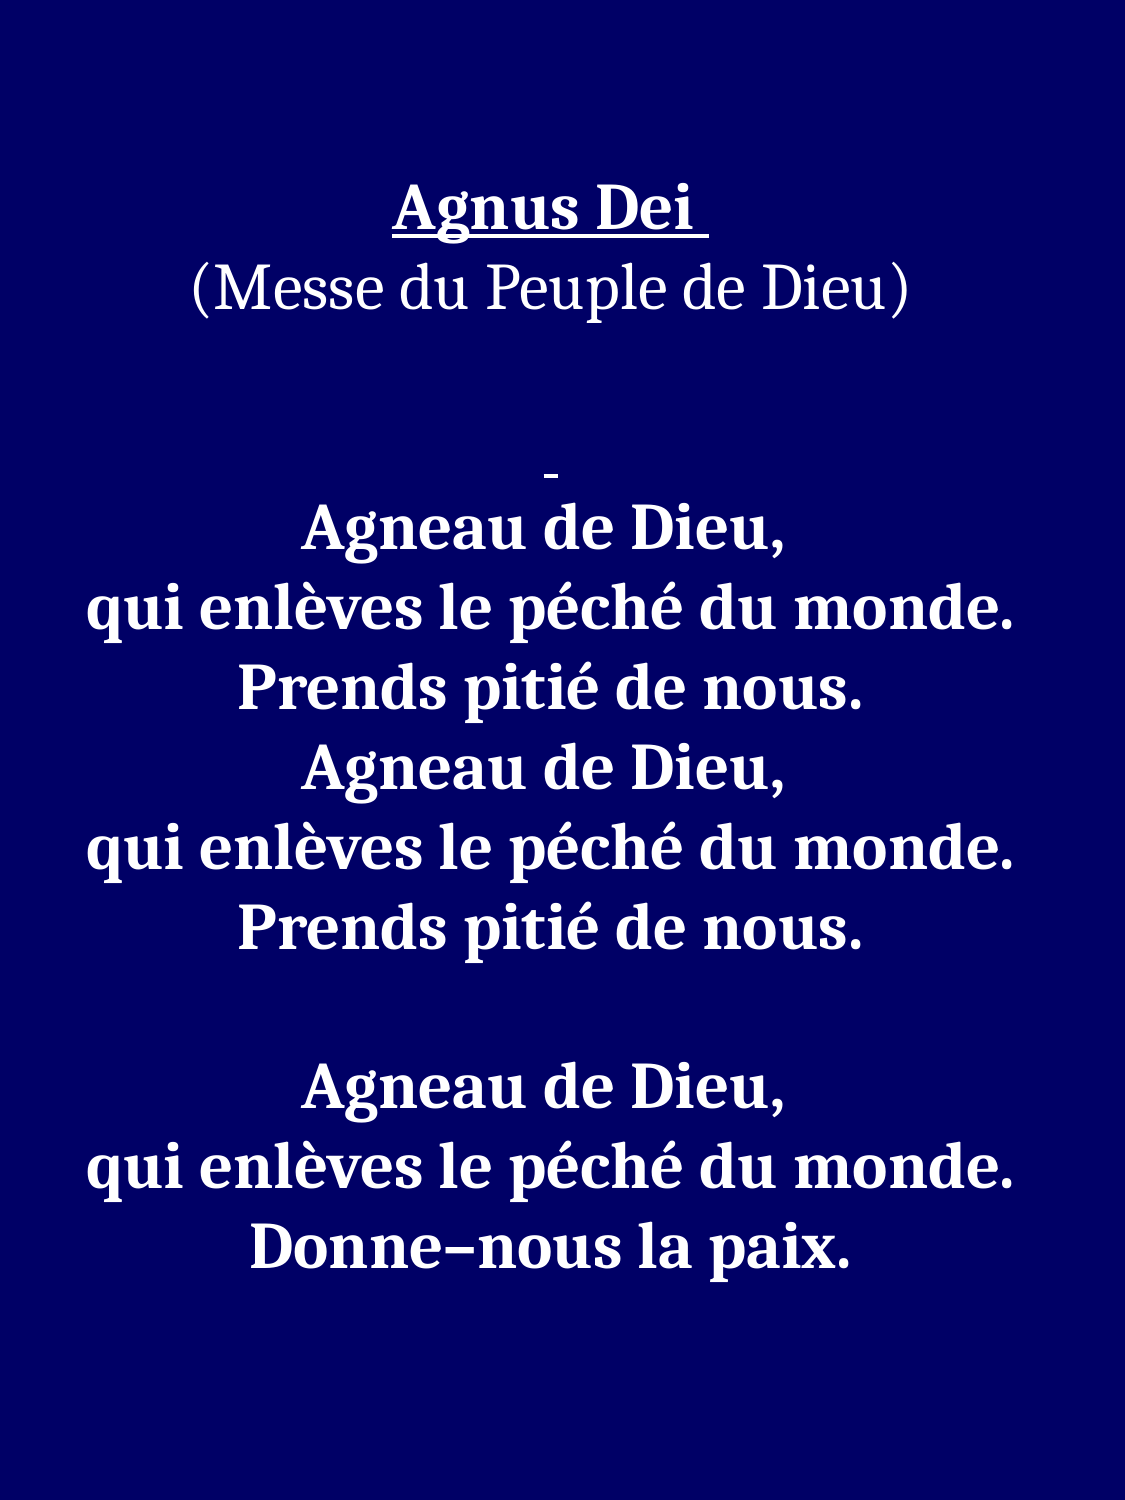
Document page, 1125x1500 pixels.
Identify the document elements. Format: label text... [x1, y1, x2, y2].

text_box Agnus Dei (Messe du Peuple de Dieu) Agneau de Dieu, qui enlèves le péché du monde. Prends pitié de nous. Agneau de Dieu, qui enlèves le péché du monde. Prends pitié de nous. Agneau de Dieu, qui enlèves le péché du monde. Donne–nous la paix. [62, 103, 1040, 1297]
